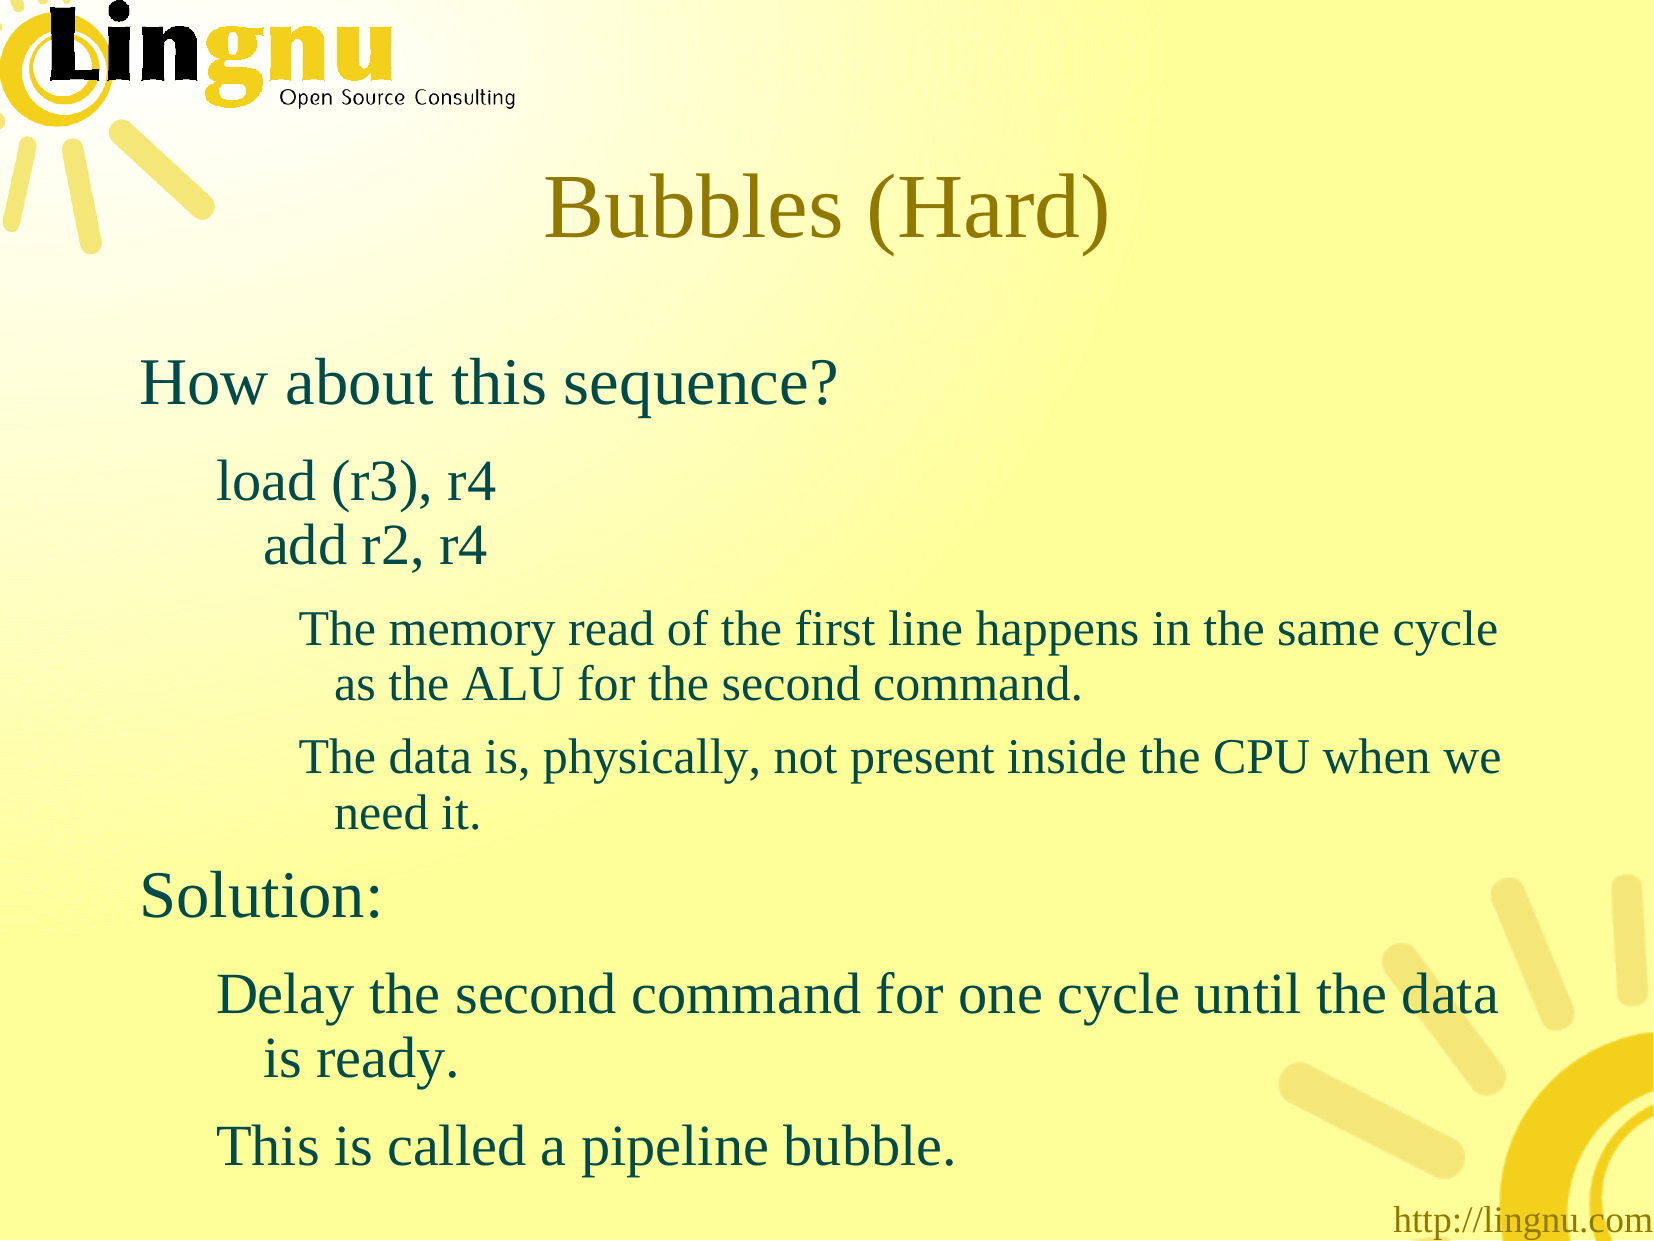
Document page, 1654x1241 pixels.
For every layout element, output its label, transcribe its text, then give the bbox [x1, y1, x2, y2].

list How about this sequence? load (r3), r4 add r2, r4 The memory read of the first line happens in the same cycle as the ALU for the second command. The data is, physically, not present inside the CPU when we need it. Solution: Delay the second command for one cycle until the data is ready. This is called a pipeline bubble. [121, 344, 1534, 1179]
title Bubbles (Hard) [121, 102, 1534, 311]
picture [0, 0, 516, 256]
picture [1256, 871, 1654, 1241]
